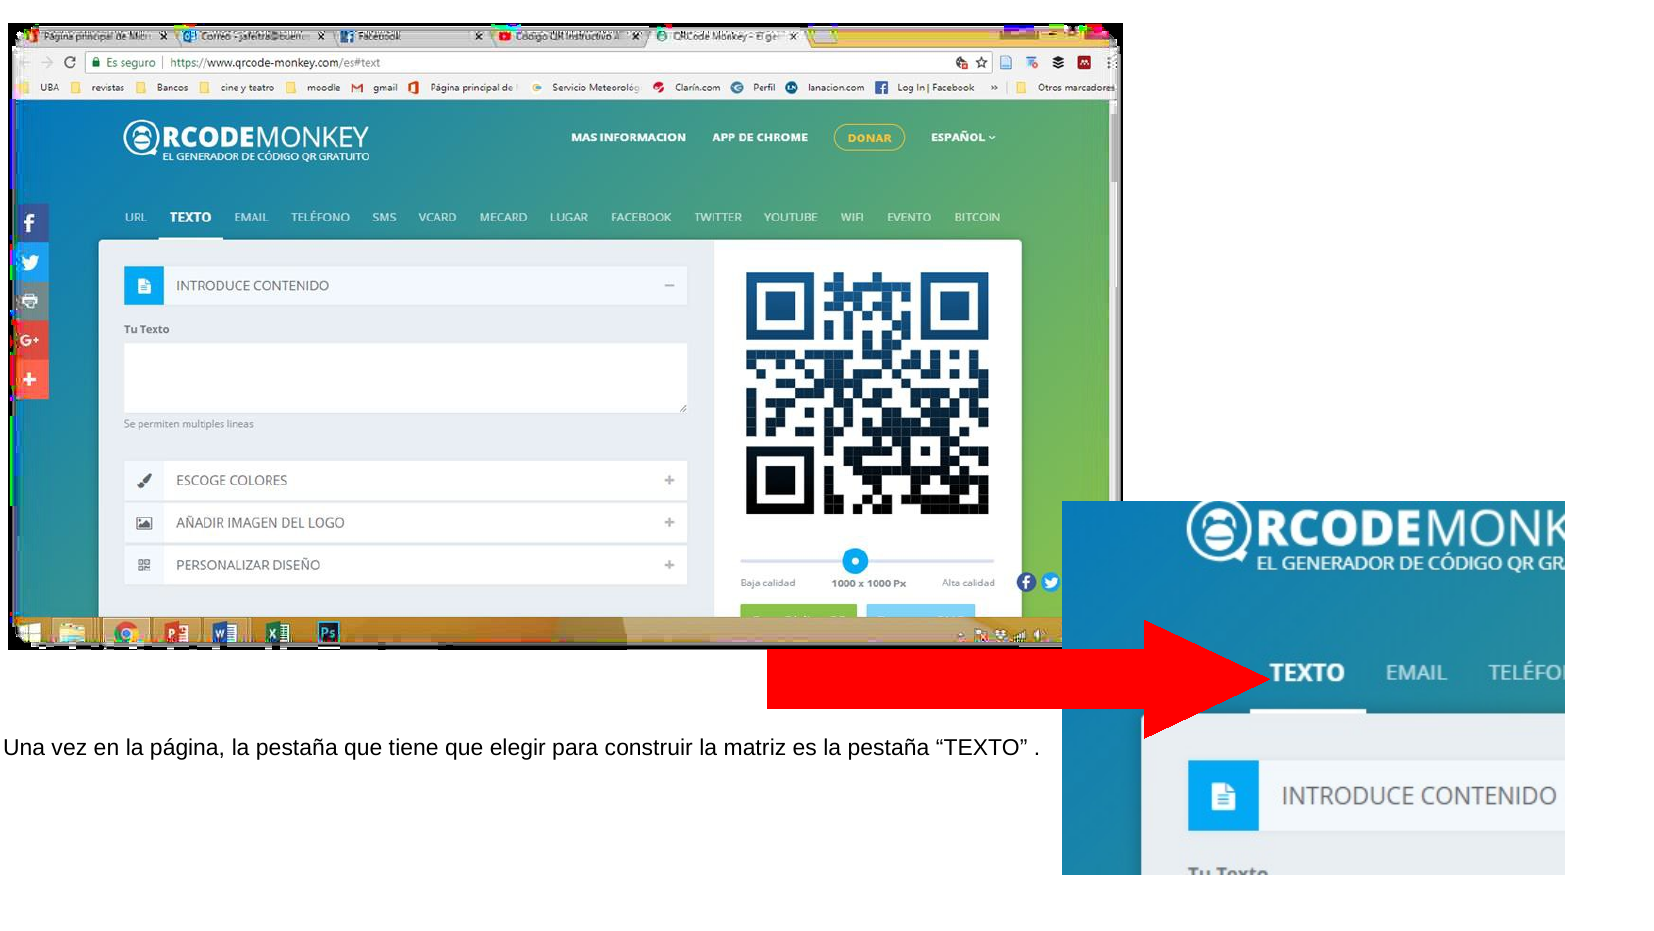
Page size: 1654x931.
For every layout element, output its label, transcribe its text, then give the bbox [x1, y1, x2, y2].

picture [8, 23, 1565, 875]
text_box [767, 620, 1270, 739]
text_box Una vez en la página, la pestaña que tiene que elegir para construir la matriz es la pestaña “TEXTO” . [0, 727, 1063, 768]
picture [1180, 501, 1187, 509]
